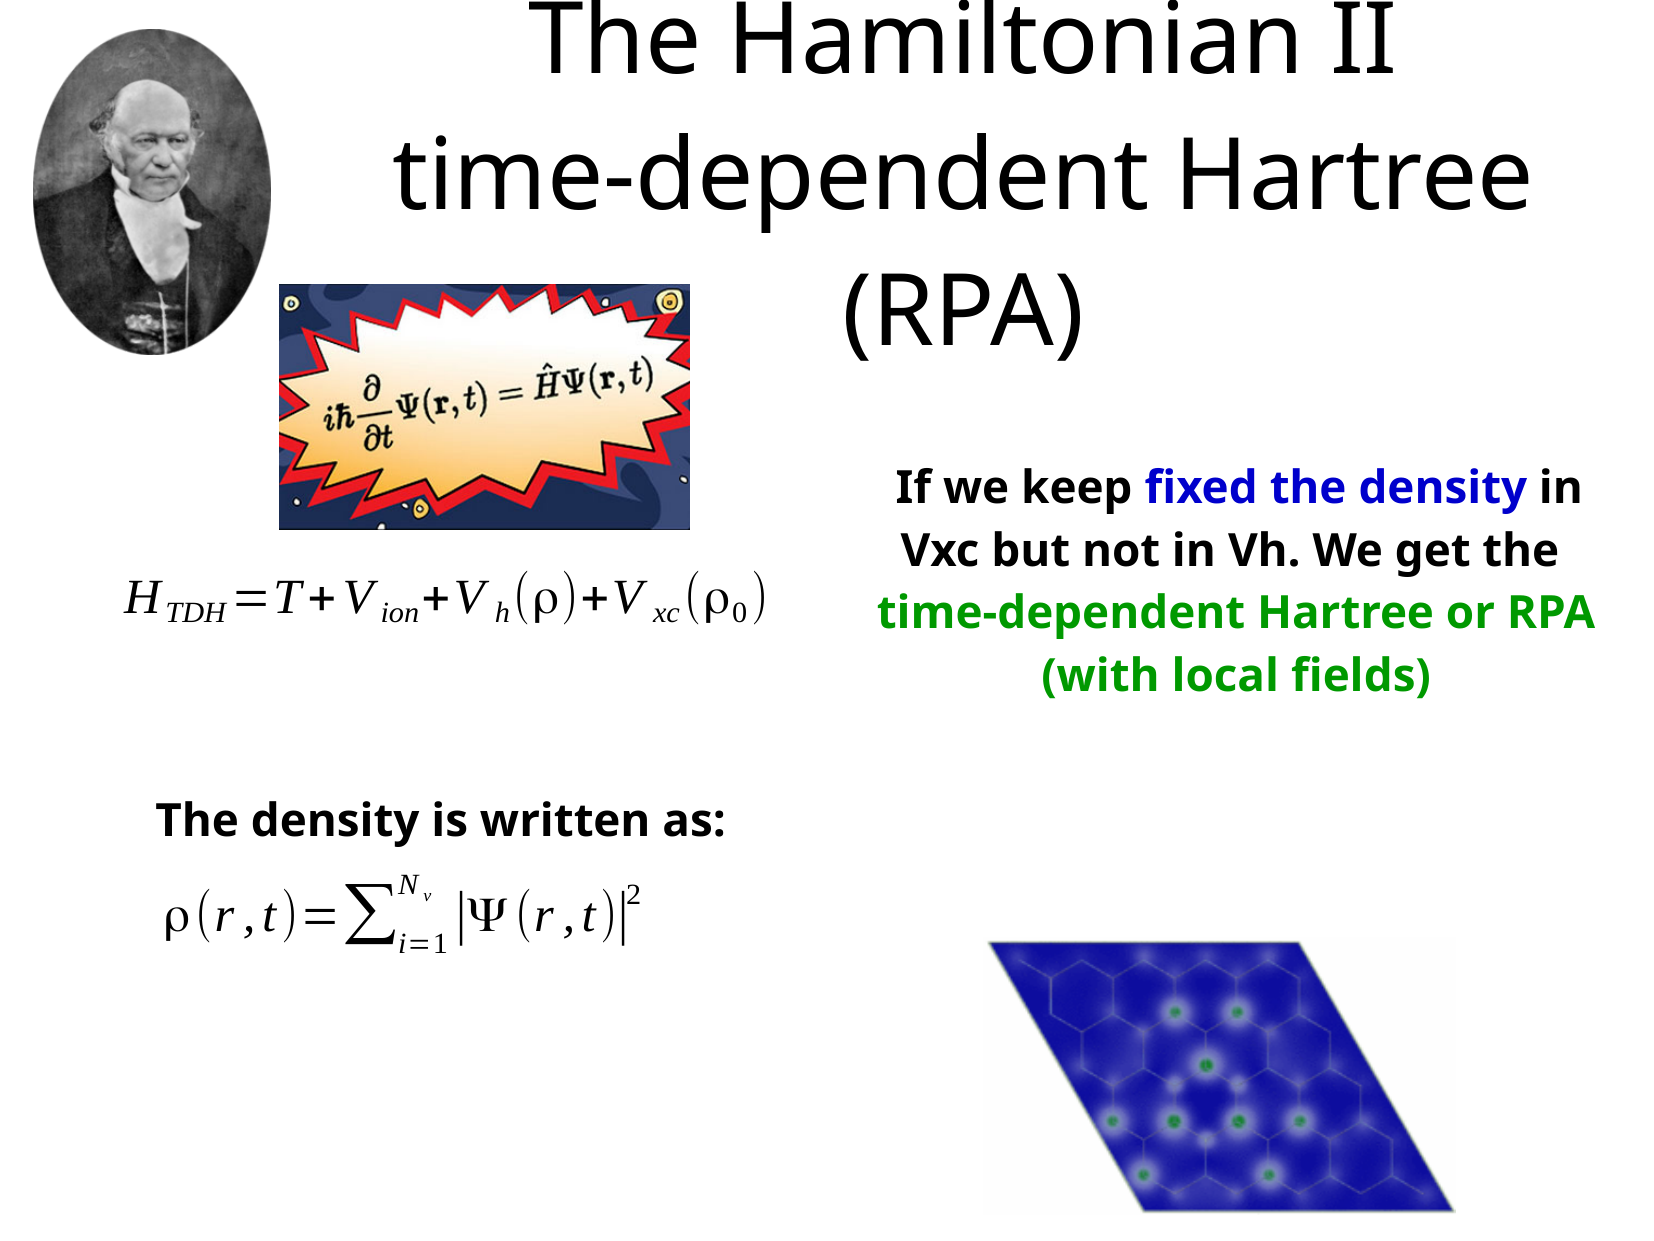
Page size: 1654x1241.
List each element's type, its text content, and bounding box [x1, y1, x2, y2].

chart [108, 566, 781, 631]
text_box If we keep fixed the density in Vxc but not in Vh. We get the time-dependent Hartree or RPA (with local fields) [801, 447, 1636, 1138]
title The Hamiltonian II time-dependent Hartree (RPA) [259, 0, 1654, 349]
text_box The density is written as: [0, 780, 841, 885]
picture [960, 889, 1456, 1216]
picture [33, 29, 271, 355]
picture [279, 284, 690, 530]
chart [151, 867, 654, 960]
